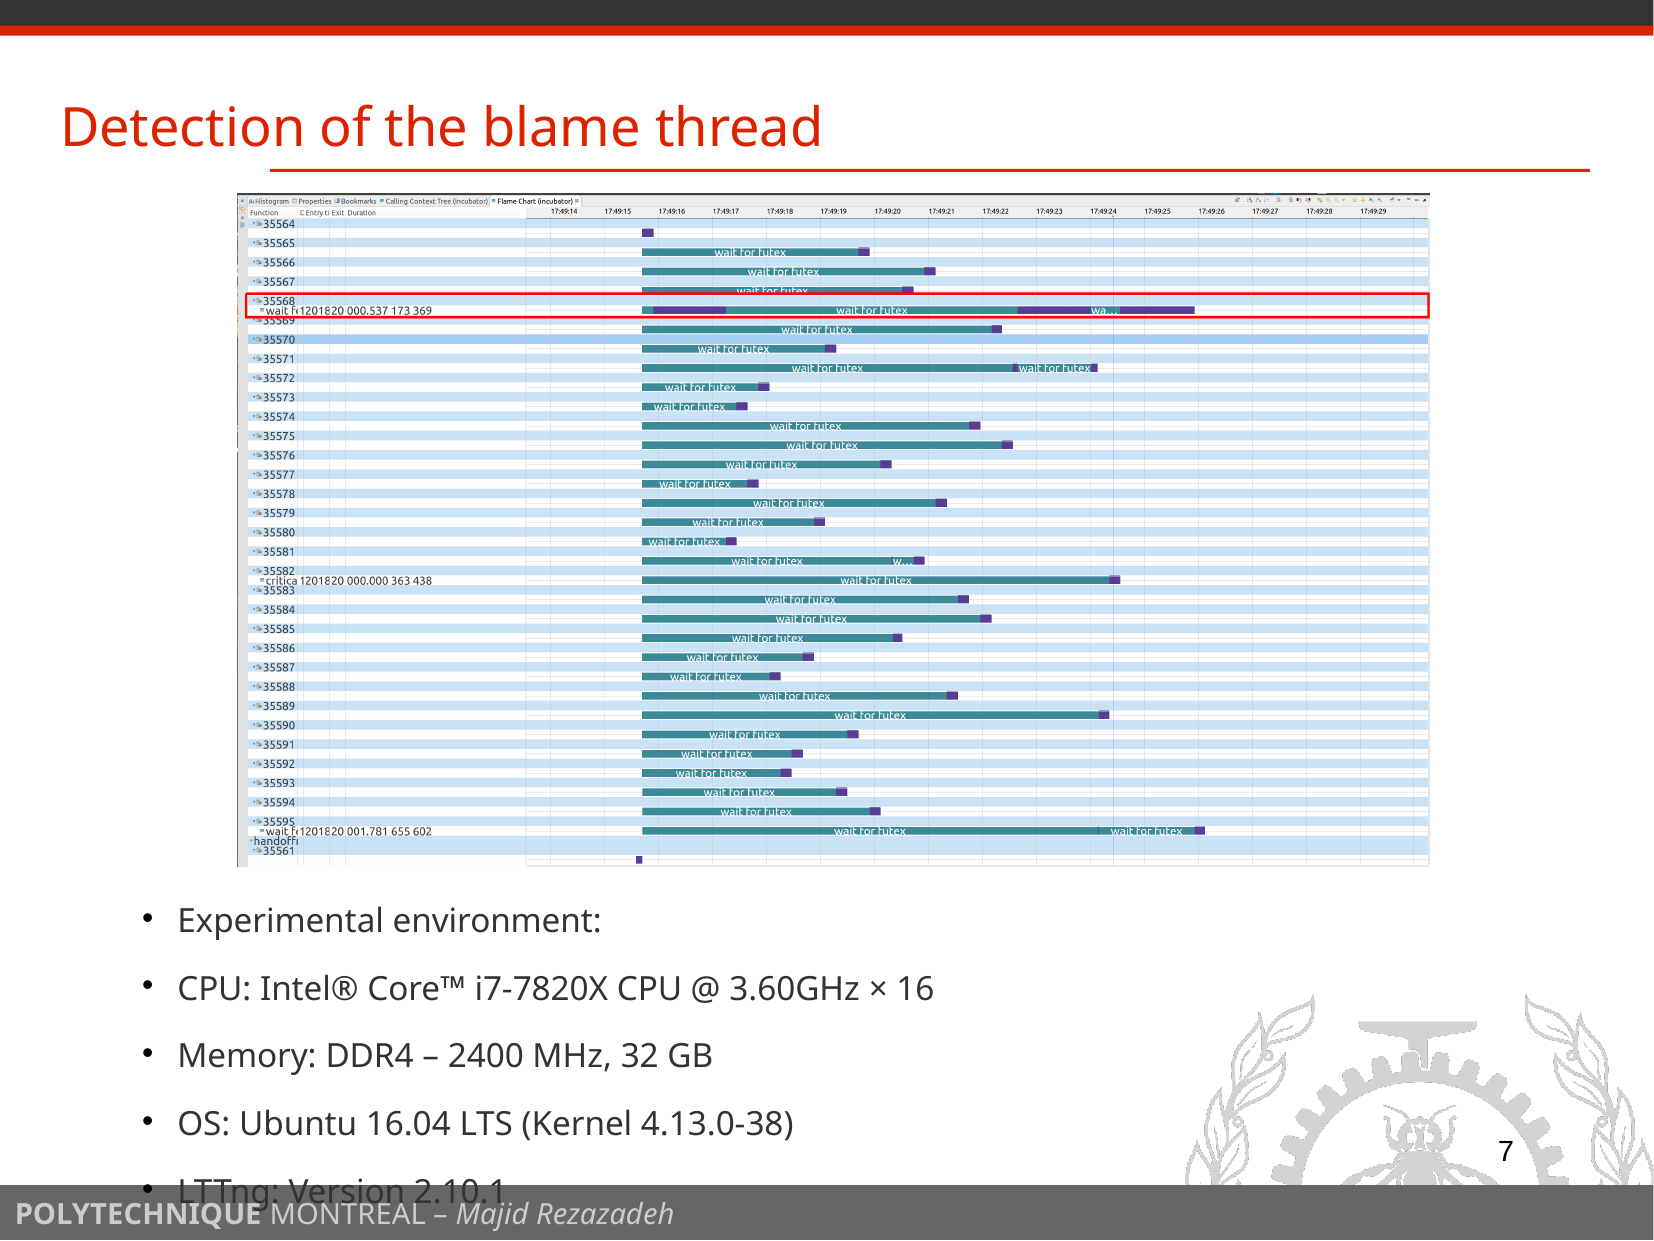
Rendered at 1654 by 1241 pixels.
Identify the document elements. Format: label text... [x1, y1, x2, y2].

text_box 7 [1483, 1124, 1543, 1185]
text_box Experimental environment: CPU: Intel® Core™ i7-7820X CPU @ 3.60GHz × 16 Memory: DDR4 – 2400 MHz, 32 GB OS: Ubuntu 16.04 LTS (Kernel 4.13.0-38) LTTng: Version 2.10.1 [87, 866, 989, 1150]
picture [237, 193, 1430, 867]
picture [1185, 967, 1654, 1185]
text_box [0, 0, 1654, 36]
text_box POLYTECHNIQUE MONTREAL – Majid Rezazadeh [0, 1185, 1654, 1240]
text_box Detection of the blame thread [60, 37, 1590, 180]
